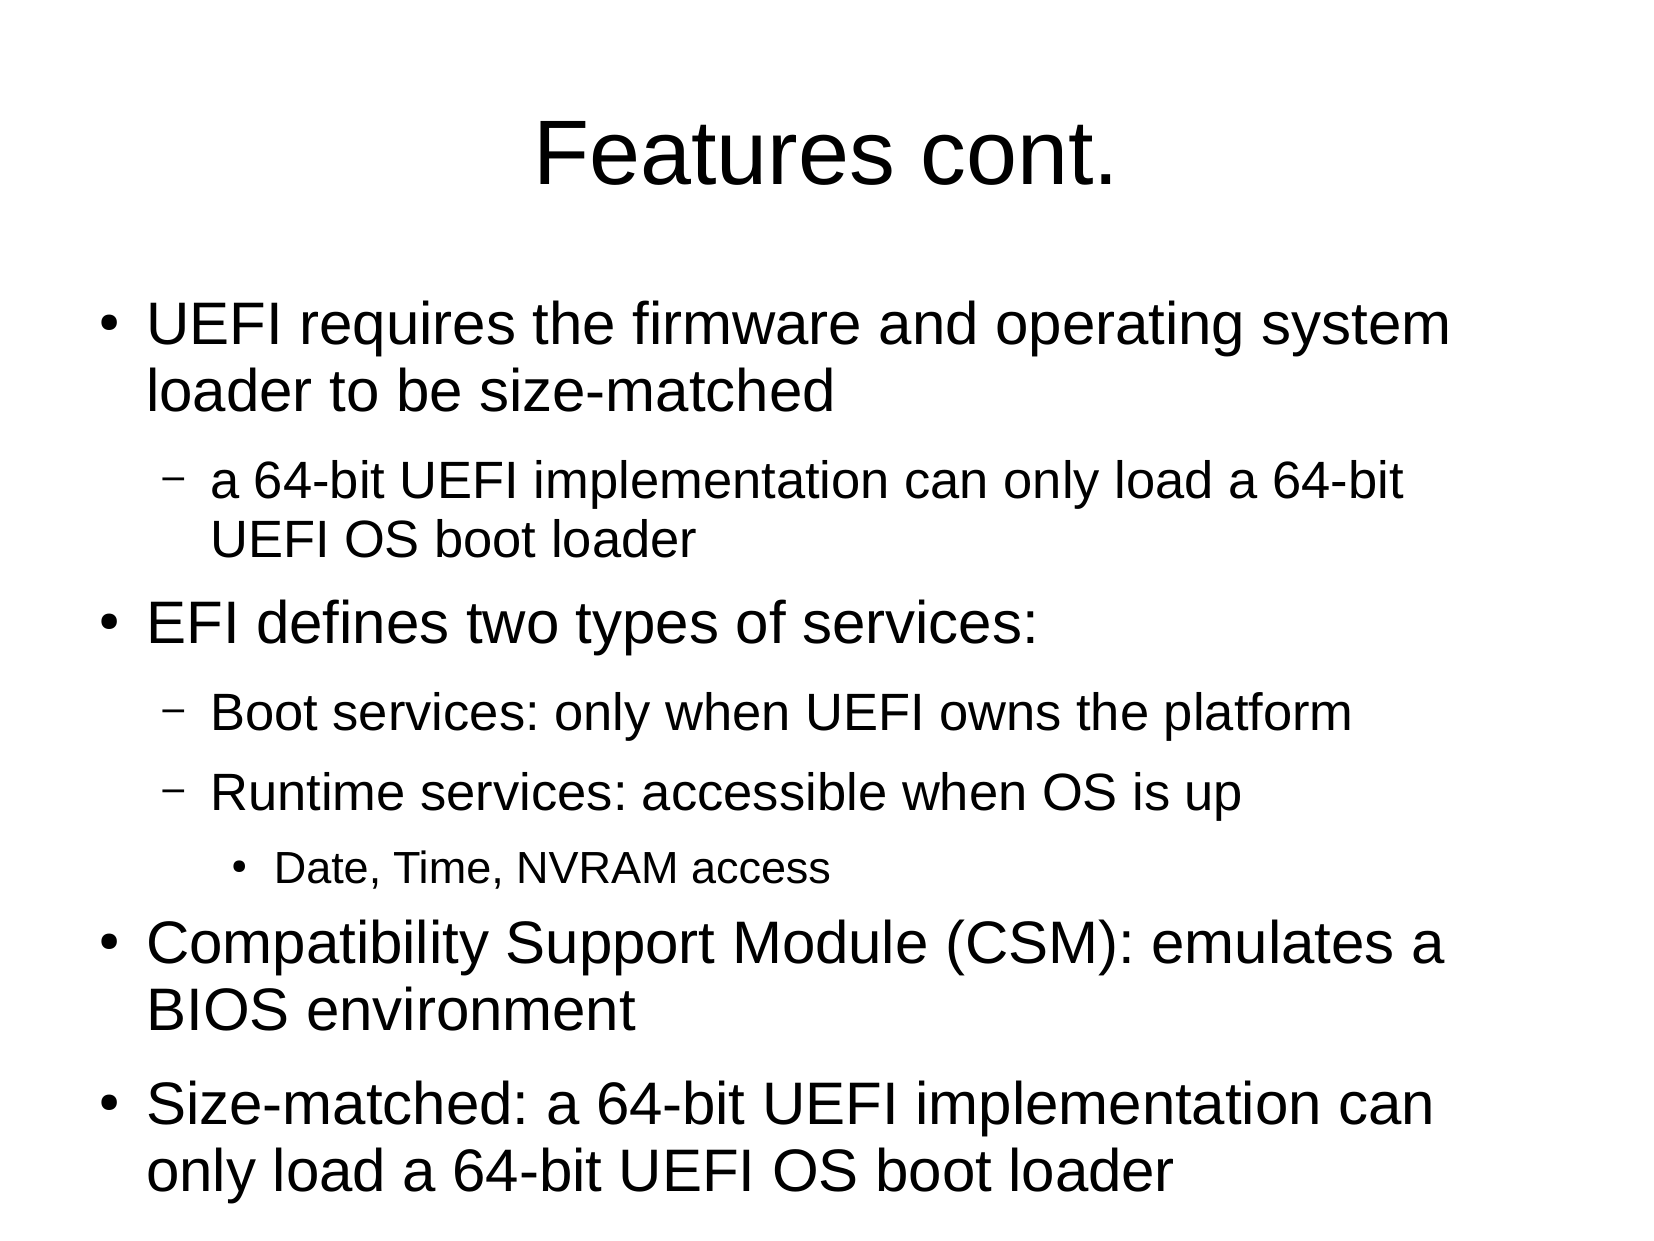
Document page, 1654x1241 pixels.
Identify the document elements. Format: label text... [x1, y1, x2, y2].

list UEFI requires the firmware and operating system loader to be size-matched a 64-bit UEFI implementation can only load a 64-bit UEFI OS boot loader EFI defines two types of services: Boot services: only when UEFI owns the platform Runtime services: accessible when OS is up Date, Time, NVRAM access Compatibility Support Module (CSM): emulates a BIOS environment Size-matched: a 64-bit UEFI implementation can only load a 64-bit UEFI OS boot loader [82, 290, 1538, 1205]
title Features cont. [82, 49, 1571, 257]
